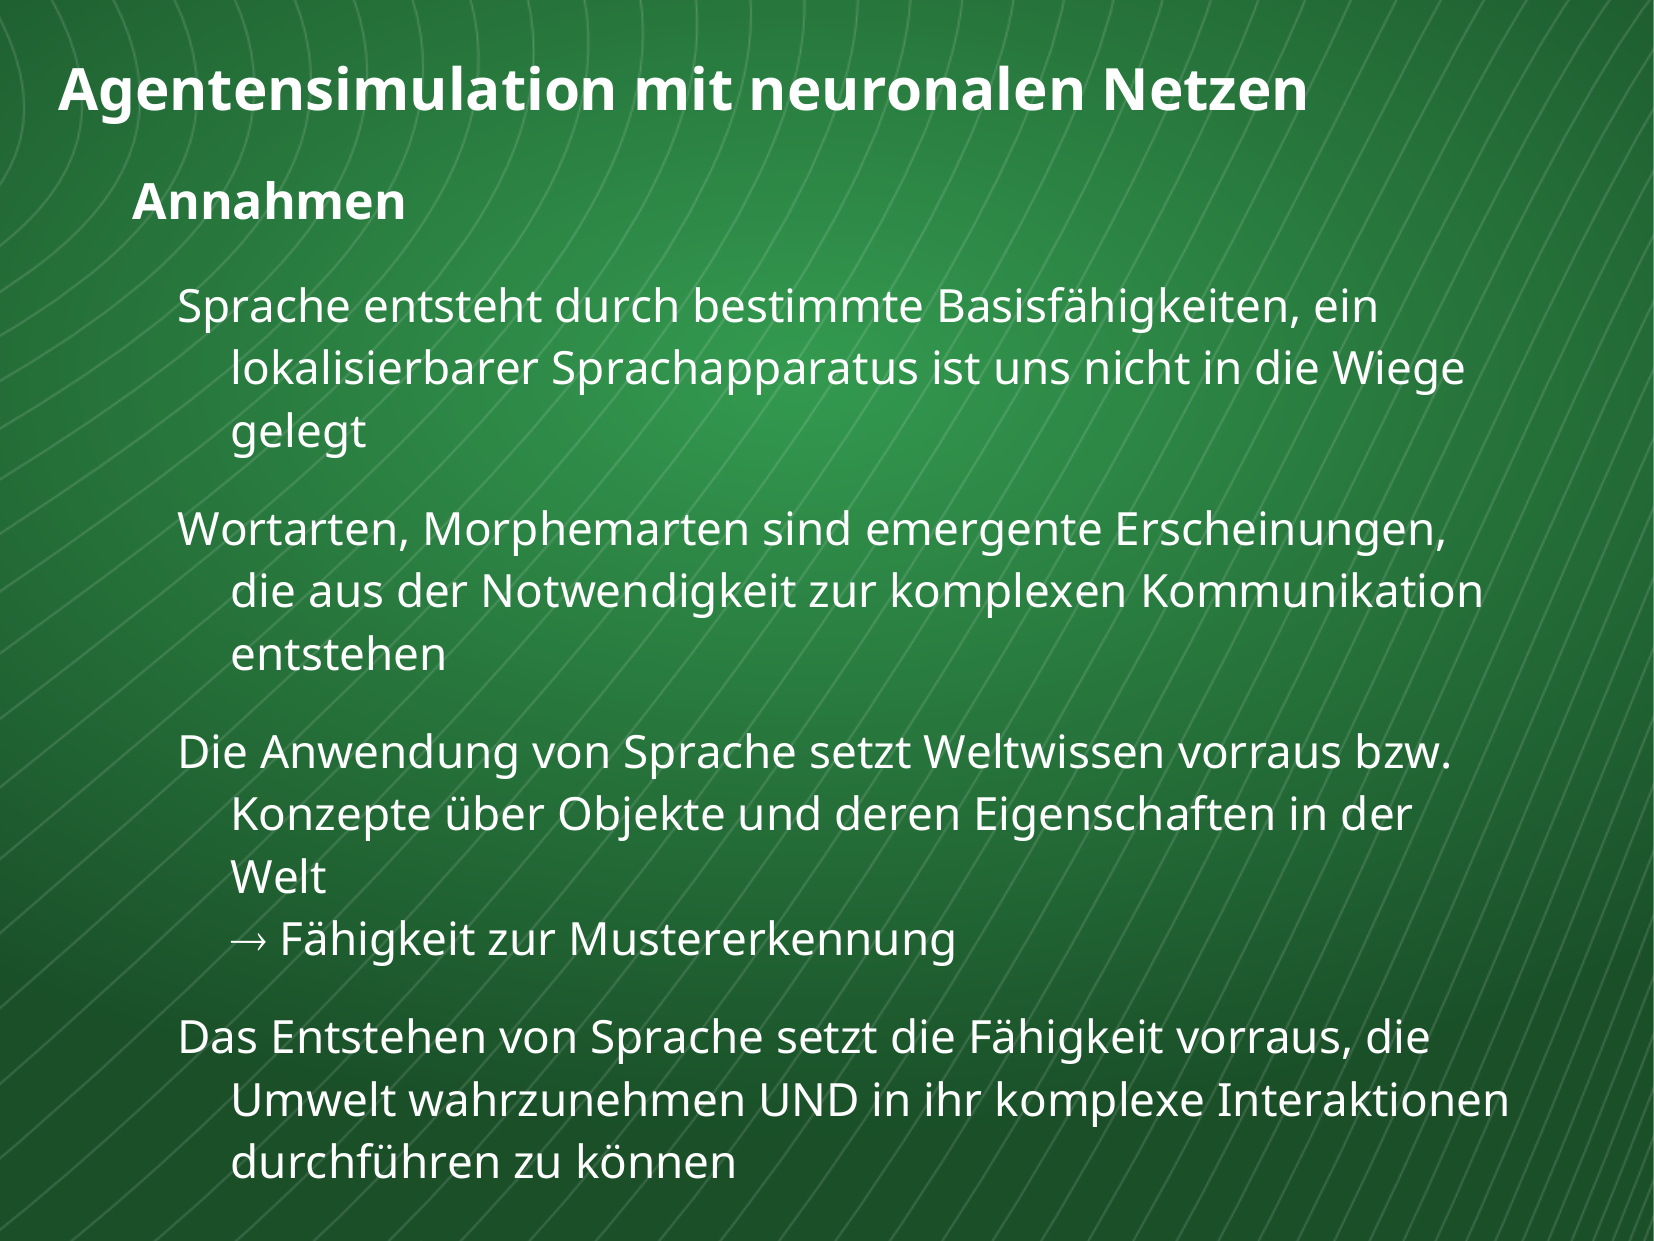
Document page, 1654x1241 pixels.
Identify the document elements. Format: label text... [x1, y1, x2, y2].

text_box Agentensimulation mit neuronalen Netzen [43, 40, 1230, 129]
picture [0, 0, 1654, 1241]
text_box Sprache entsteht durch bestimmte Basisfähigkeiten, ein lokalisierbarer Sprachapparatus ist uns nicht in die Wiege gelegt Wortarten, Morphemarten sind emergente Erscheinungen, die aus der Notwendigkeit zur komplexen Kommunikation entstehen Die Anwendung von Sprache setzt Weltwissen vorraus bzw. Konzepte über Objekte und deren Eigenschaften in der Welt  Fähigkeit zur Mustererkennung Das Entstehen von Sprache setzt die Fähigkeit vorraus, die Umwelt wahrzunehmen UND in ihr komplexe Interaktionen durchführen zu können Die Sprachfähigkeit kann nur erlernt, aber nicht durch endliche Dateneinträge eingegeben werden [162, 265, 1536, 1222]
text_box Annahmen [118, 158, 397, 237]
